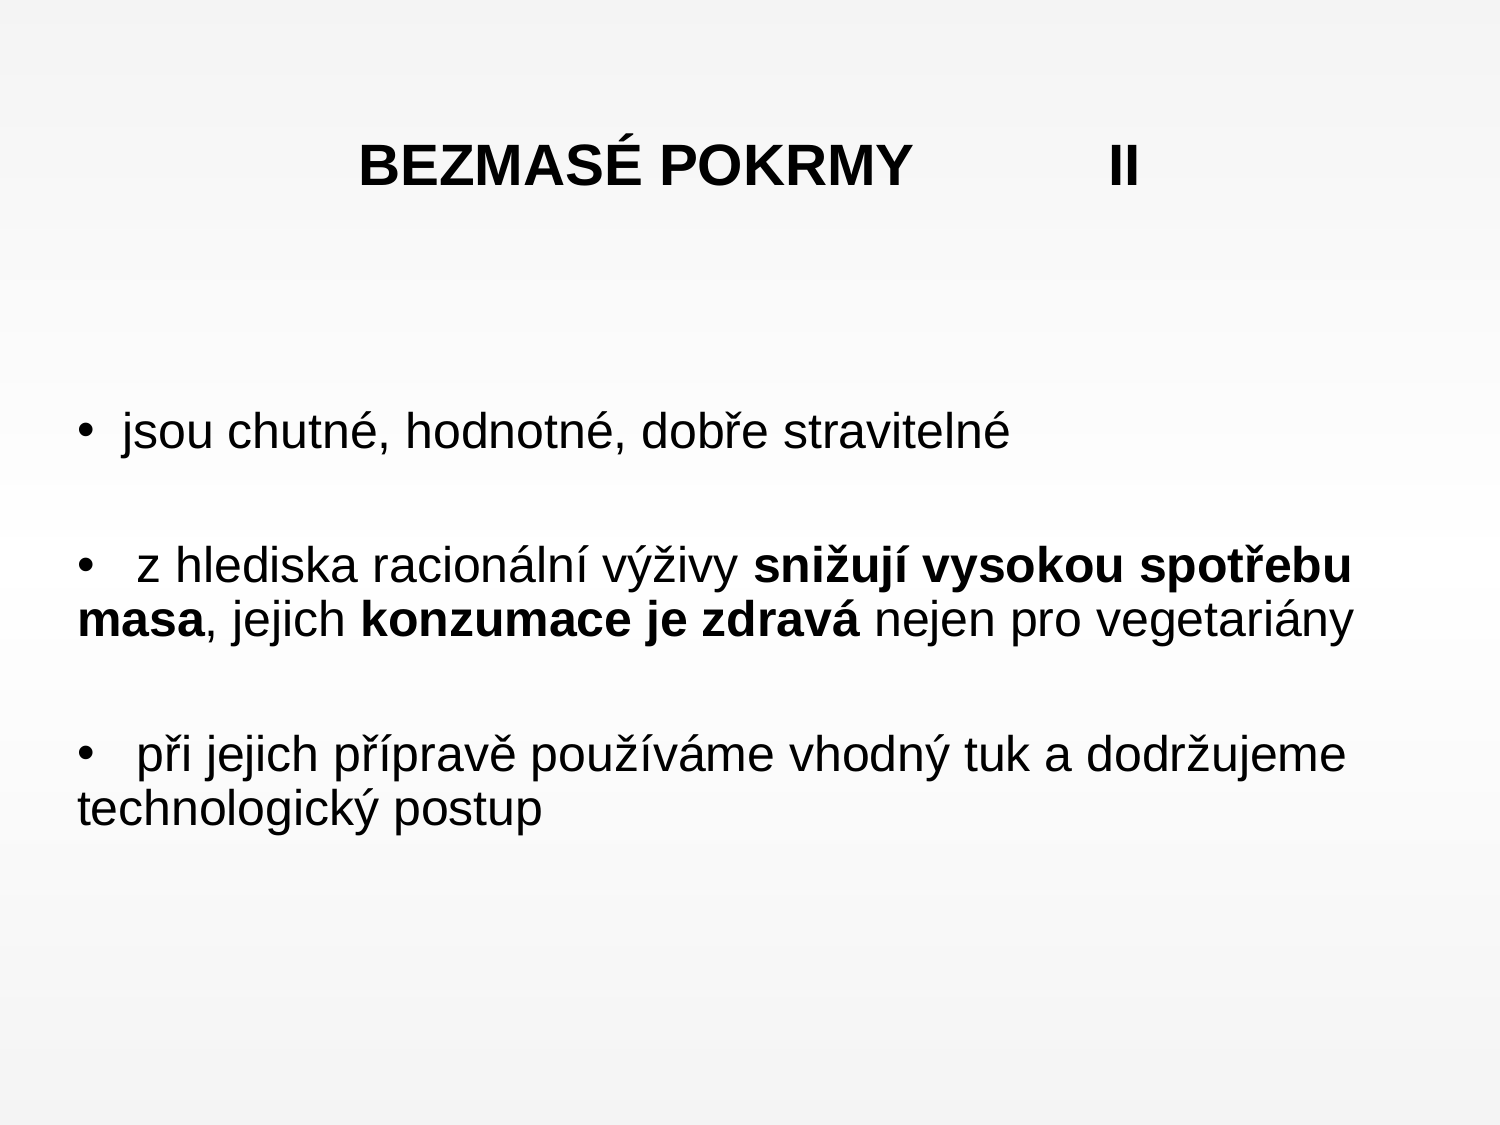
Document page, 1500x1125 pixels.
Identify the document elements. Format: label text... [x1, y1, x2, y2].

title BEZMASÉ POKRMY II [112, 74, 1388, 250]
subtitle jsou chutné, hodnotné, dobře stravitelné z hlediska racionální výživy snižují vysokou spotřebu masa, jejich konzumace je zdravá nejen pro vegetariány při jejich přípravě používáme vhodný tuk a dodržujeme technologický postup [62, 324, 1450, 1026]
